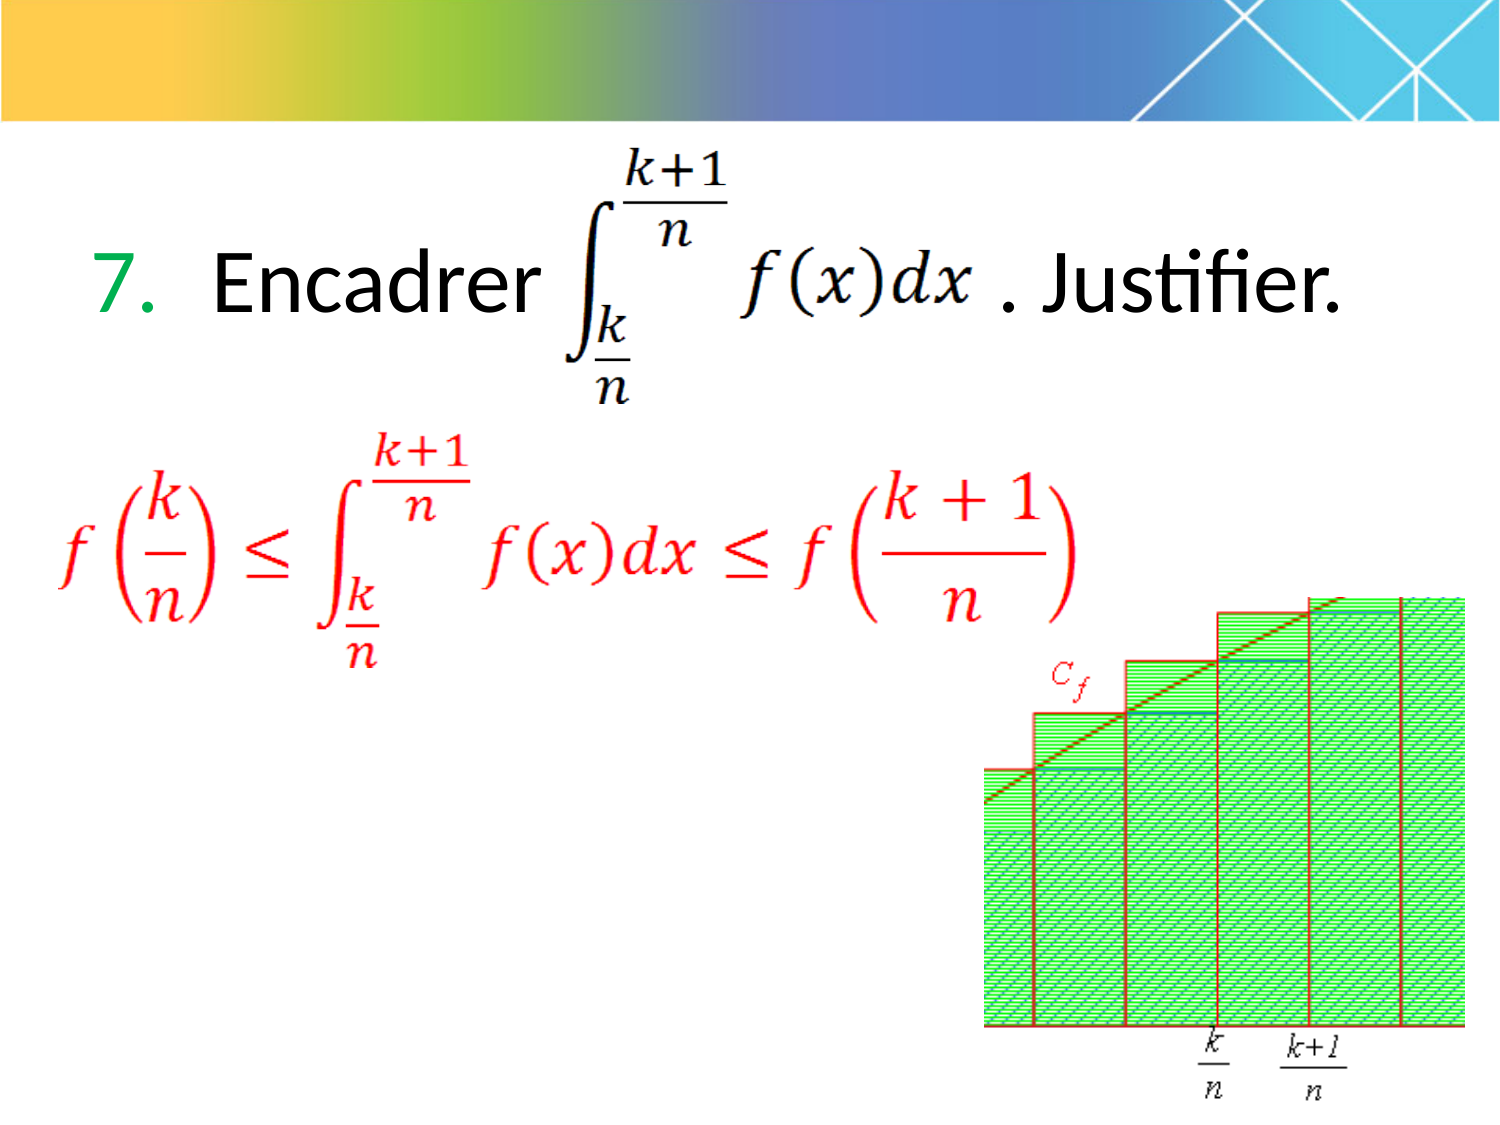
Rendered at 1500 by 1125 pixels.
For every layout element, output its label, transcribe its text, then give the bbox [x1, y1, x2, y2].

picture [562, 140, 974, 404]
title Encadrer . Justifier. [75, 164, 562, 387]
picture [0, 0, 1500, 123]
picture [58, 421, 1465, 1125]
title Encadrer . Justifier. [974, 164, 1500, 387]
